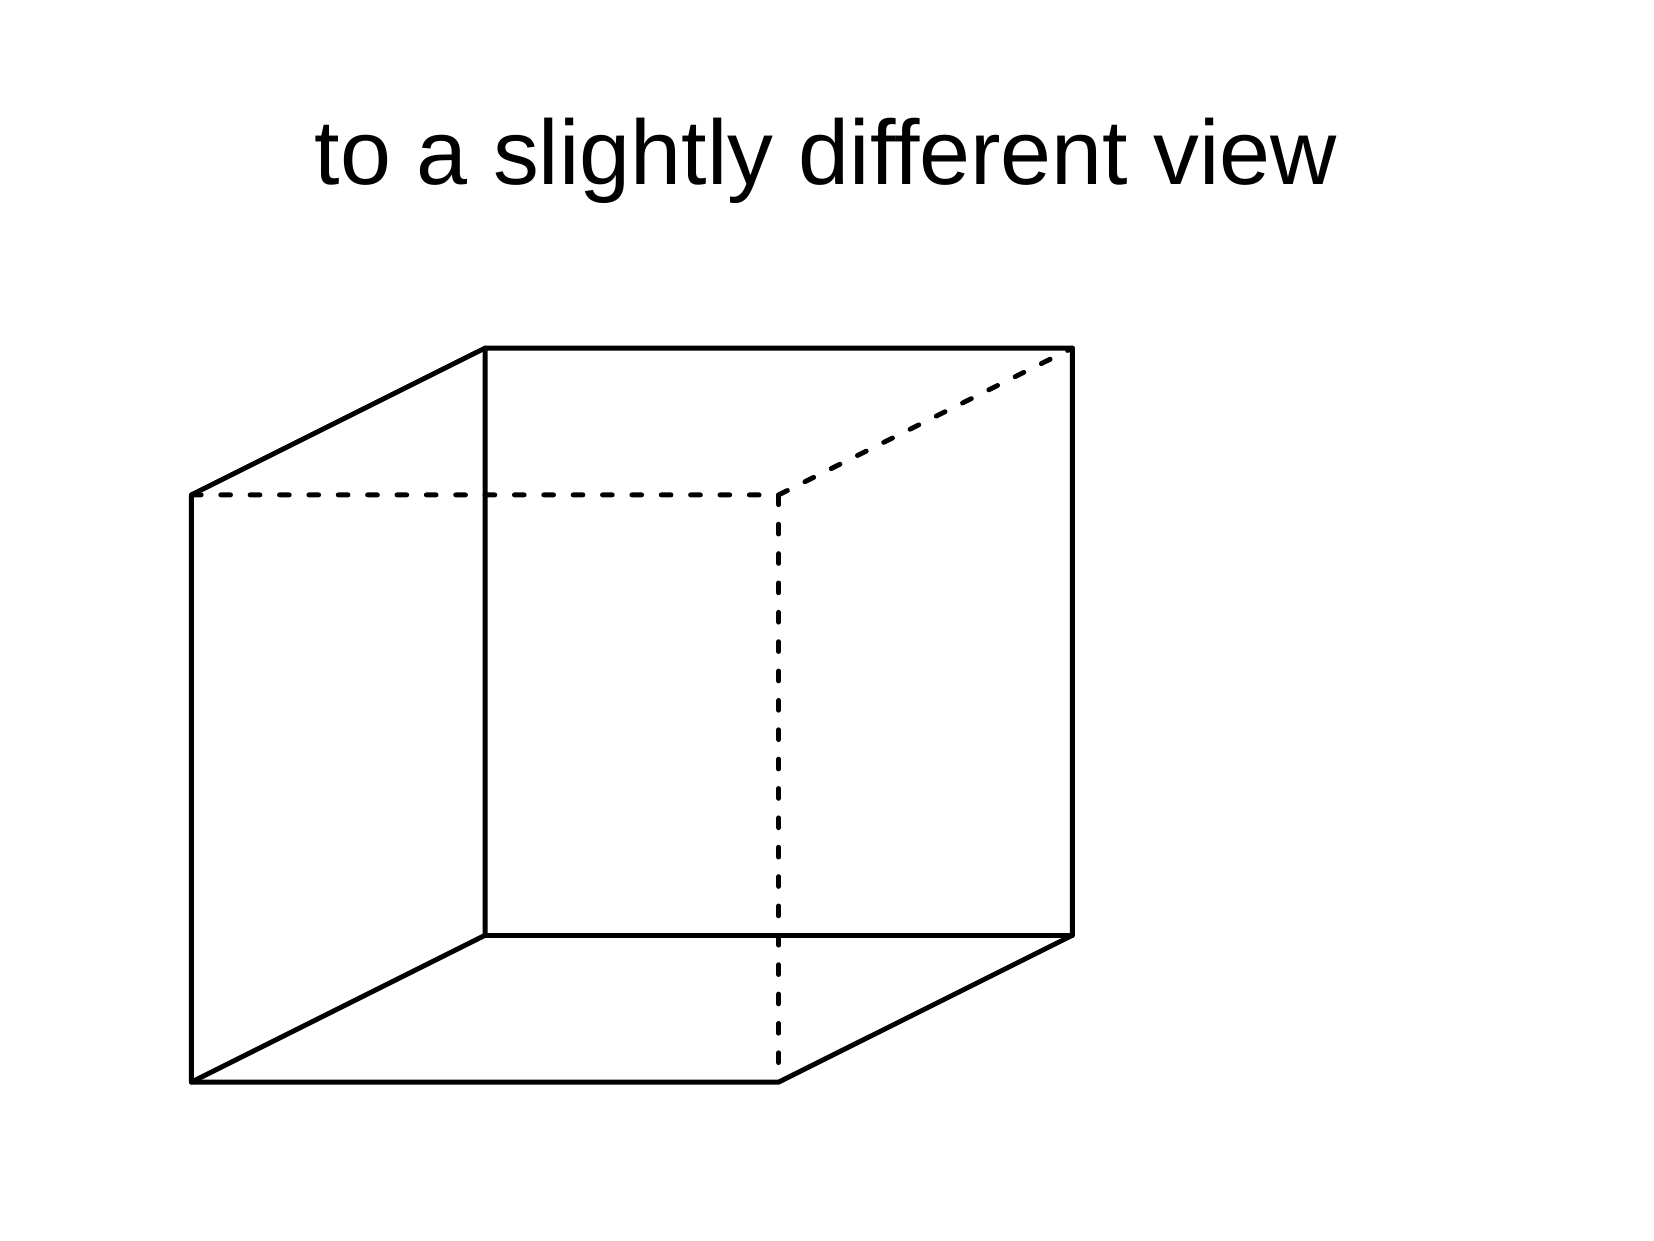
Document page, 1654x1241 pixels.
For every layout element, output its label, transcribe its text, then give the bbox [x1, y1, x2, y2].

title to a slightly different view [82, 49, 1571, 257]
picture [188, 345, 1075, 1085]
